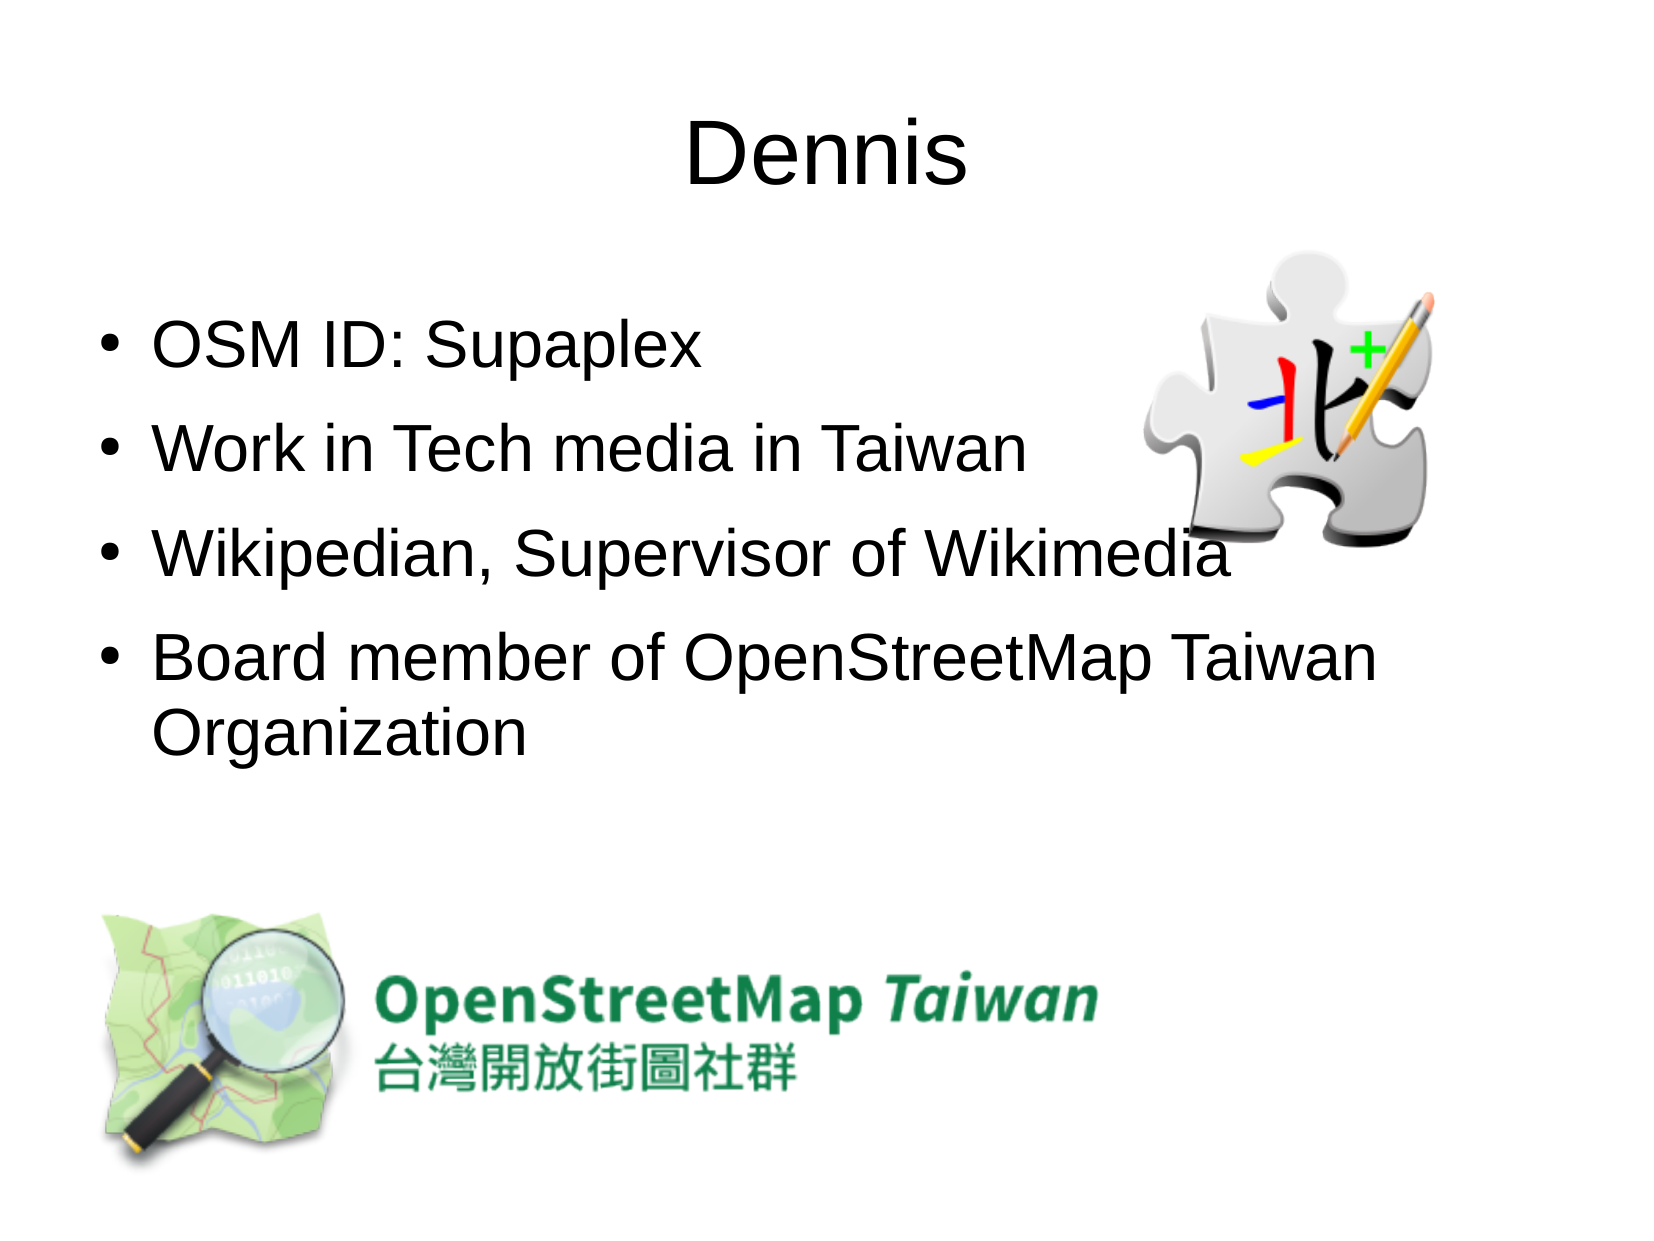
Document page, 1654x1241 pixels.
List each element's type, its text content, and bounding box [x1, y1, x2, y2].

list OSM ID: Supaplex Work in Tech media in Taiwan Wikipedian, Supervisor of Wikimedia Board member of OpenStreetMap Taiwan Organization [80, 307, 1536, 1027]
title Dennis [82, 49, 1571, 257]
picture [94, 1027, 1099, 1177]
picture [1133, 257, 1447, 556]
